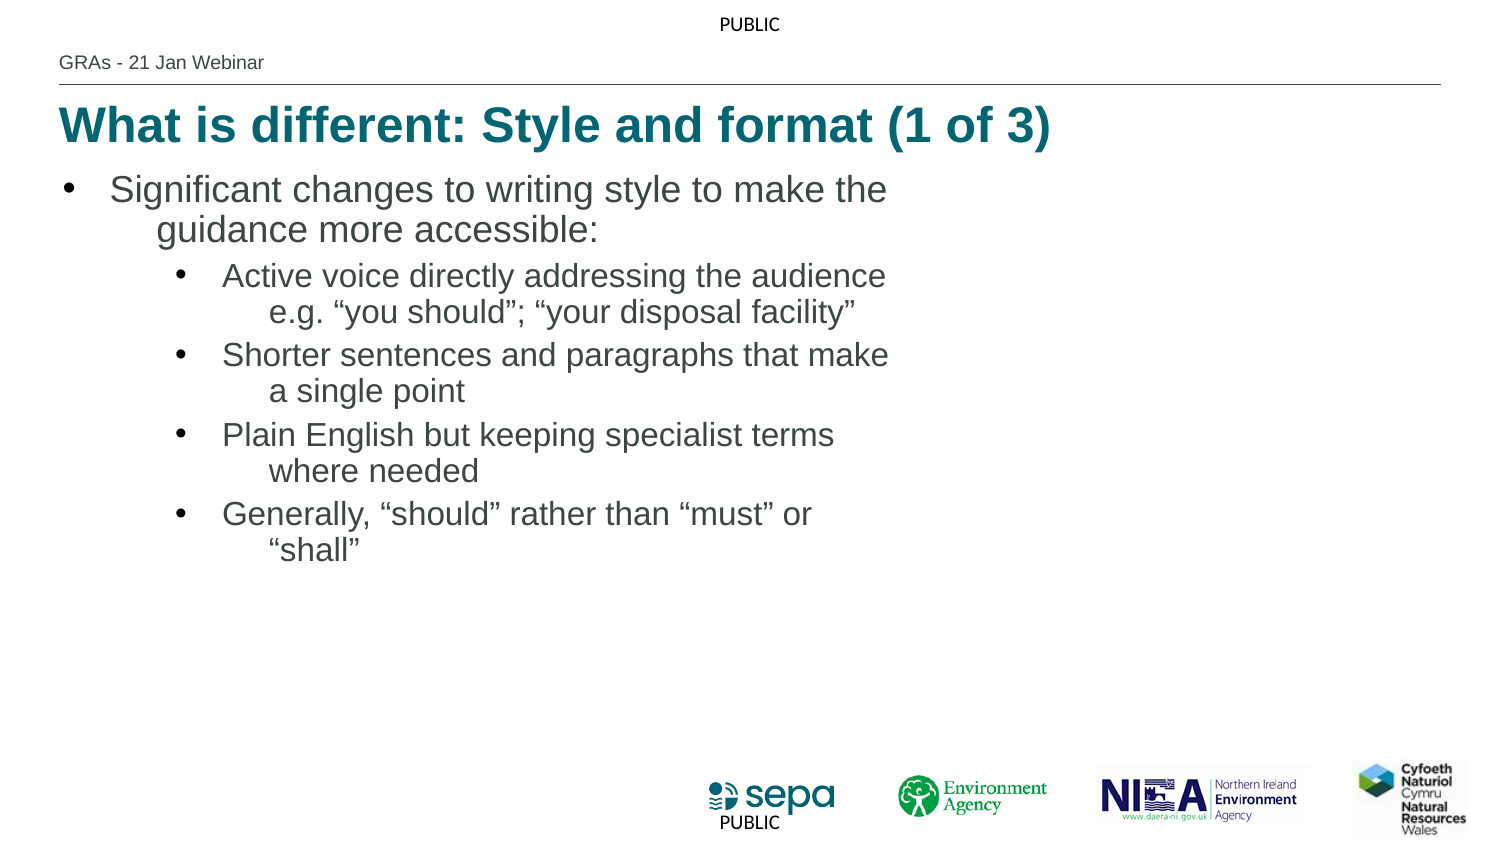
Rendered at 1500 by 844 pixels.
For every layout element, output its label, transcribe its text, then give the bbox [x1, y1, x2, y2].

list GRAs - 21 Jan Webinar [58, 53, 401, 75]
list Significant changes to writing style to make the guidance more accessible: Active voice directly addressing the audience e.g. “you should”; “your disposal facility” Shorter sentences and paragraphs that make a single point Plain English but keeping specialist terms where needed Generally, “should” rather than “must” or “shall” [62, 169, 912, 745]
list What is different: Style and format (1 of 3) [59, 99, 1442, 163]
